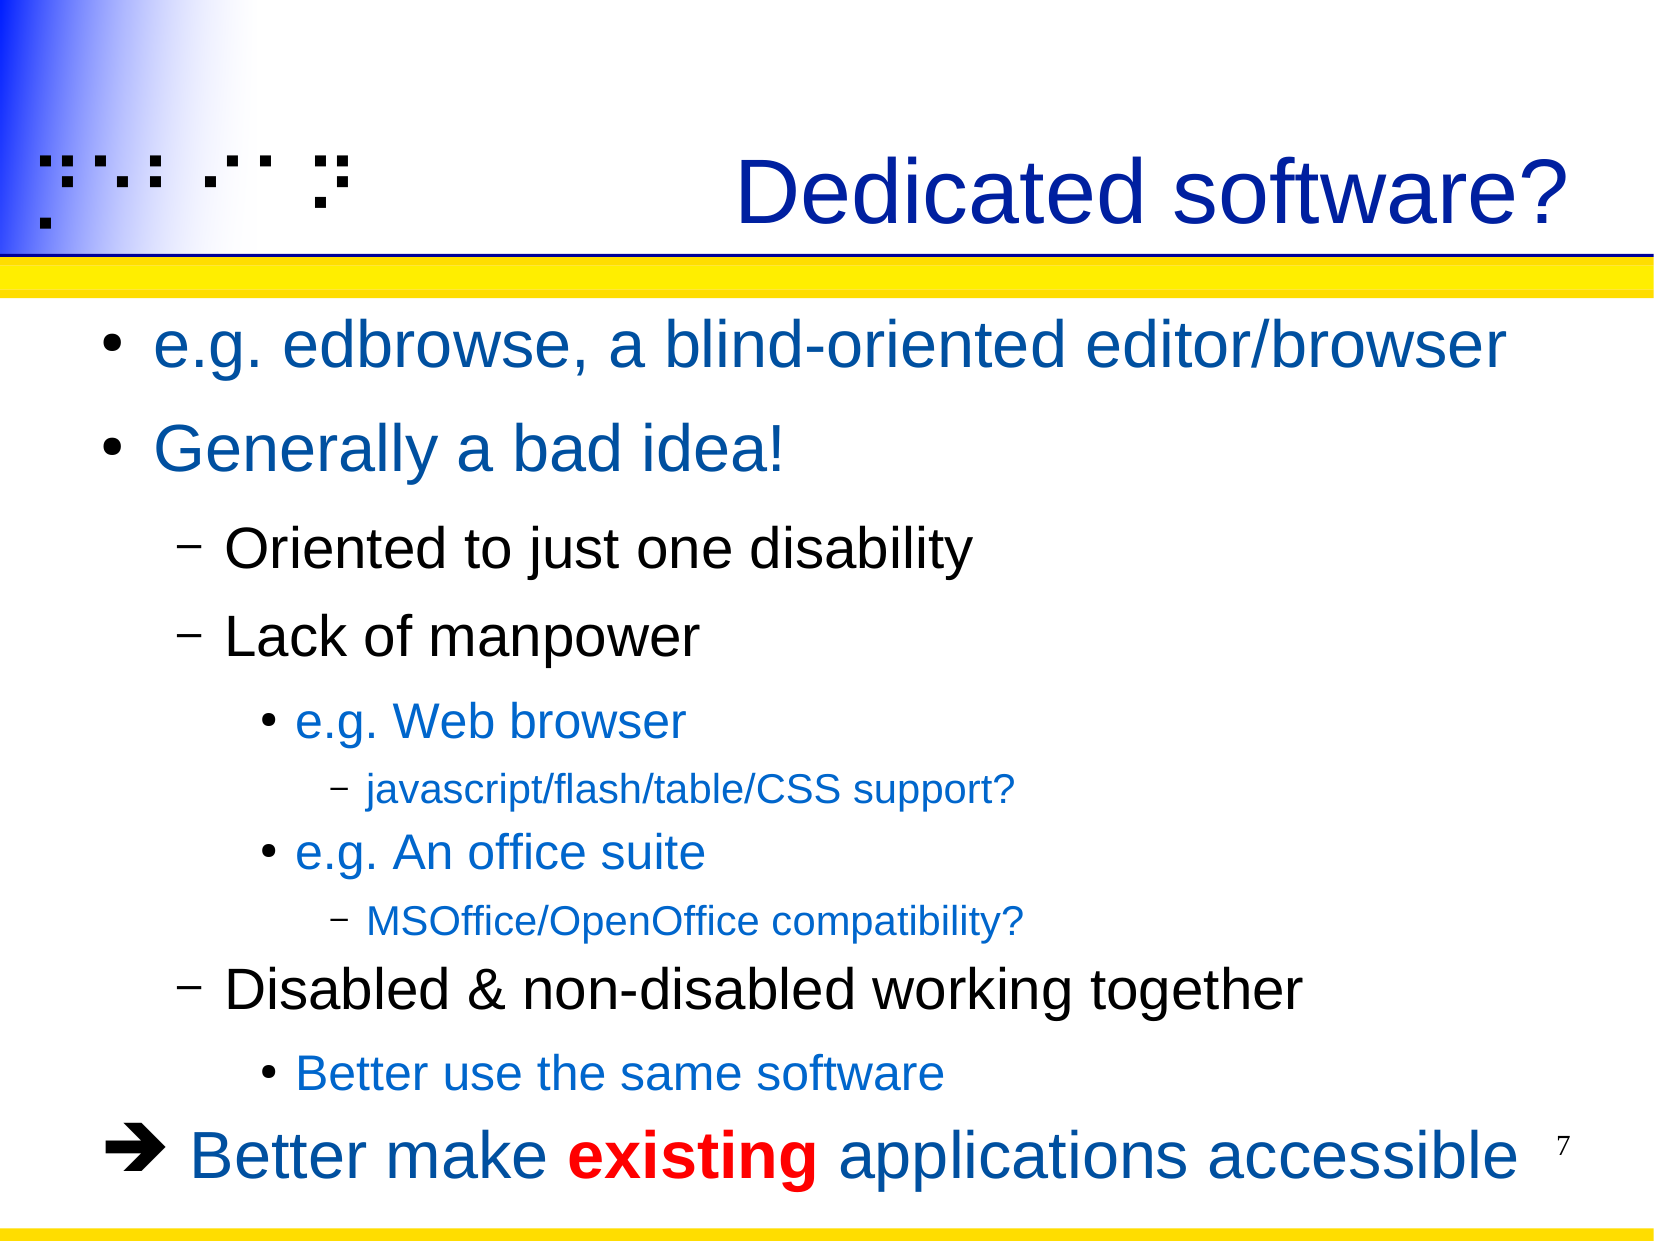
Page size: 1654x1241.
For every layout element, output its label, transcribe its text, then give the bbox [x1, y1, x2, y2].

title Dedicated software? [372, 126, 1571, 257]
list e.g. edbrowse, a blind-oriented editor/browser Generally a bad idea! Oriented to just one disability Lack of manpower e.g. Web browser javascript/flash/table/CSS support? e.g. An office suite MSOffice/OpenOffice compatibility? Disabled & non-disabled working together Better use the same software Better make existing applications accessible [82, 307, 1571, 1194]
